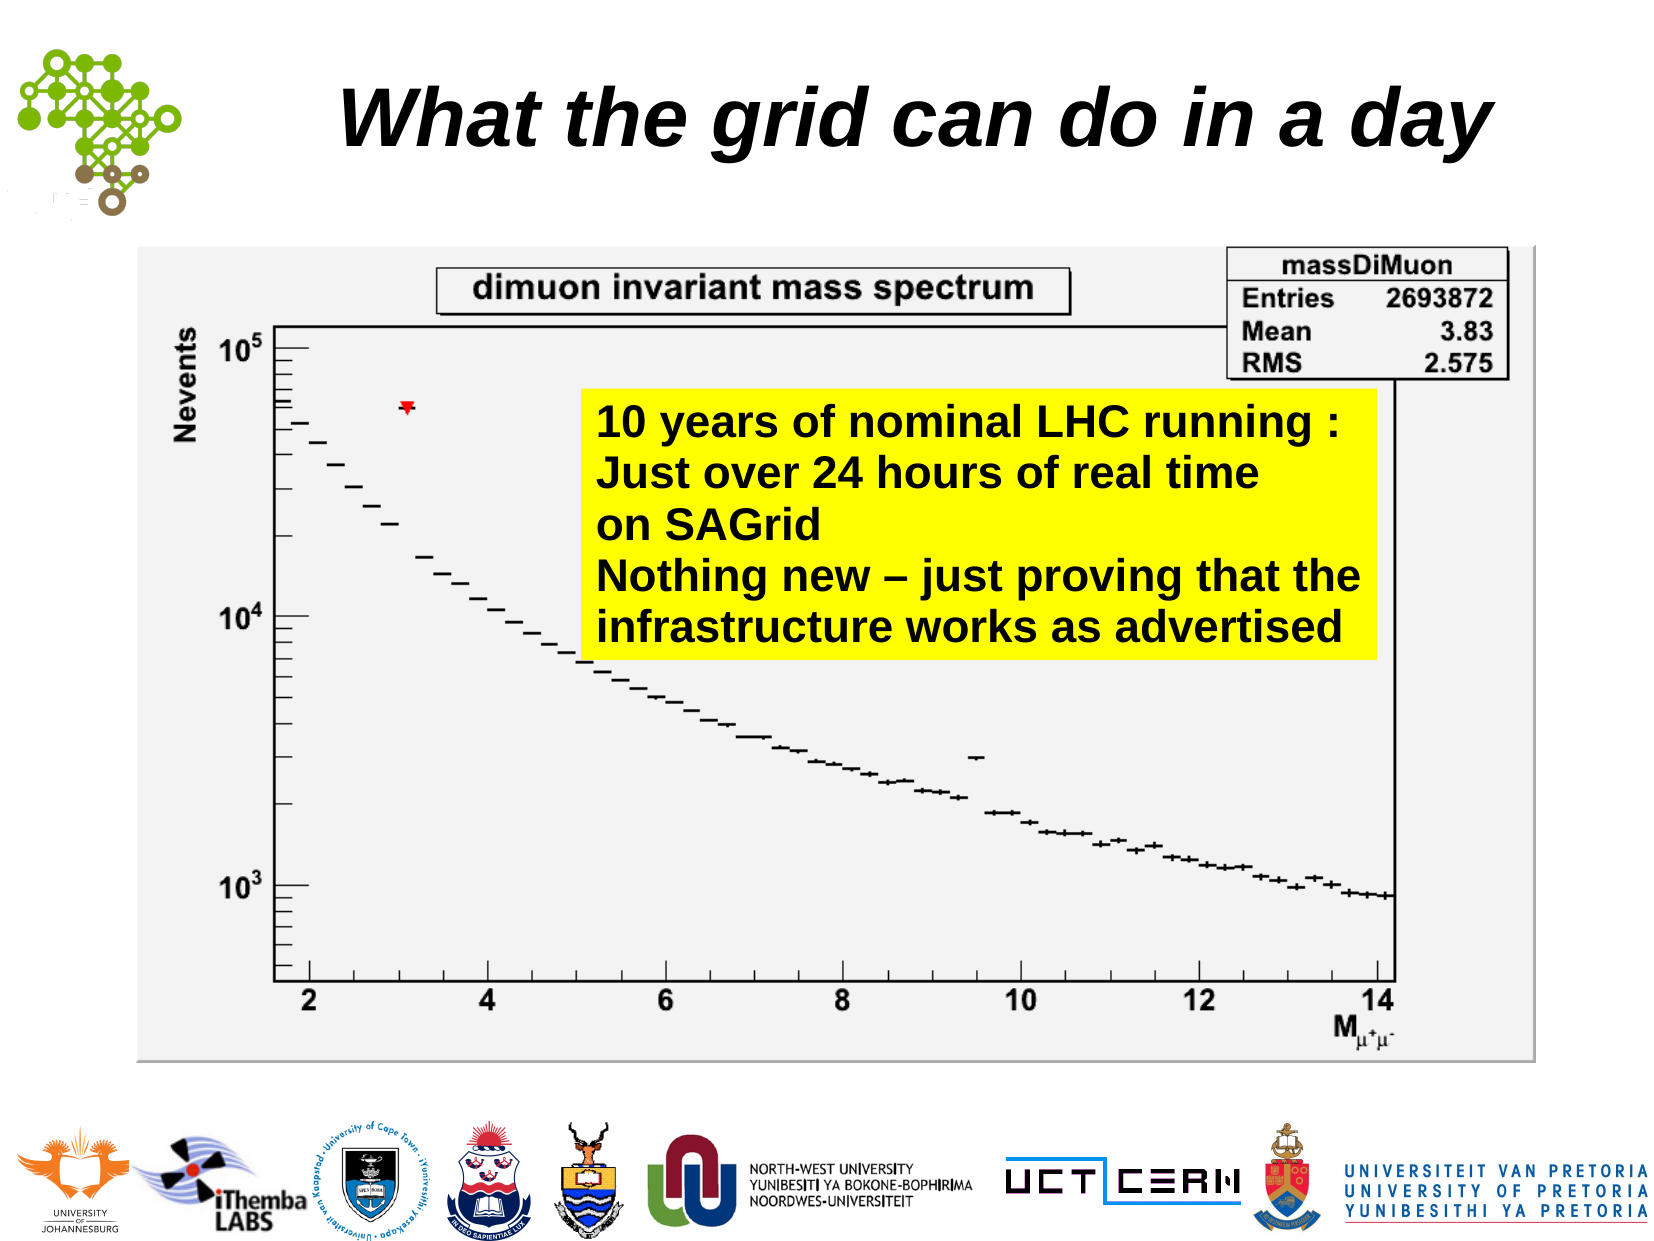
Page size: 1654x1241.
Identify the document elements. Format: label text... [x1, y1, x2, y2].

picture [1006, 1157, 1241, 1205]
picture [312, 1121, 430, 1241]
text_box 10 years of nominal LHC running : Just over 24 hours of real time on SAGrid Nothing new – just proving that the infrastructure works as advertised [581, 388, 1377, 660]
picture [553, 1121, 625, 1241]
picture [447, 1121, 531, 1241]
picture [135, 244, 1536, 1063]
title What the grid can do in a day [206, 29, 1625, 207]
picture [636, 1121, 987, 1241]
picture [1253, 1121, 1648, 1241]
picture [11, 1121, 308, 1241]
picture [7, 47, 185, 220]
